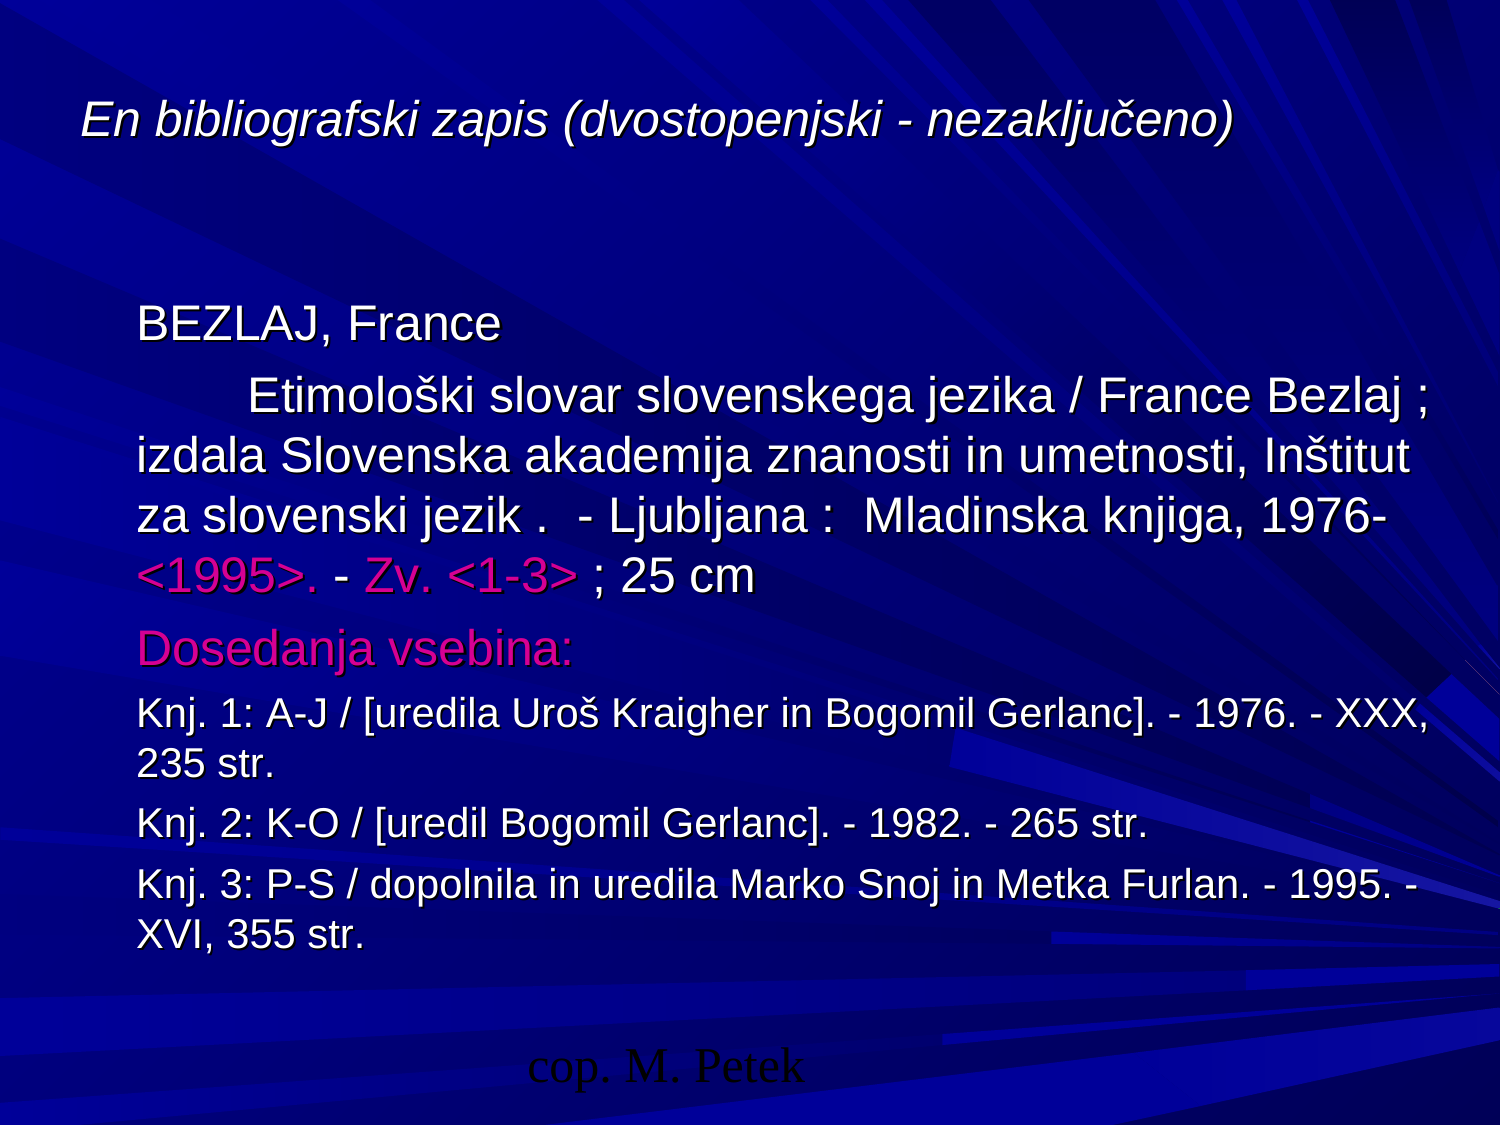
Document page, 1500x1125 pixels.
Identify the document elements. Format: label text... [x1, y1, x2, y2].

title En bibliografski zapis (dvostopenjski - nezaključeno) [64, 36, 1412, 163]
list BEZLAJ, France Etimološki slovar slovenskega jezika / France Bezlaj ; izdala Slovenska akademija znanosti in umetnosti, Inštitut za slovenski jezik . - Ljubljana : Mladinska knjiga, 1976-<1995>. - Zv. <1-3> ; 25 cm Dosedanja vsebina: Knj. 1: A-J / [uredila Uroš Kraigher in Bogomil Gerlanc]. - 1976. - XXX, 235 str. Knj. 2: K-O / [uredil Bogomil Gerlanc]. - 1982. - 265 str. Knj. 3: P-S / dopolnila in uredila Marko Snoj in Metka Furlan. - 1995. - XVI, 355 str. [64, 220, 1447, 1125]
